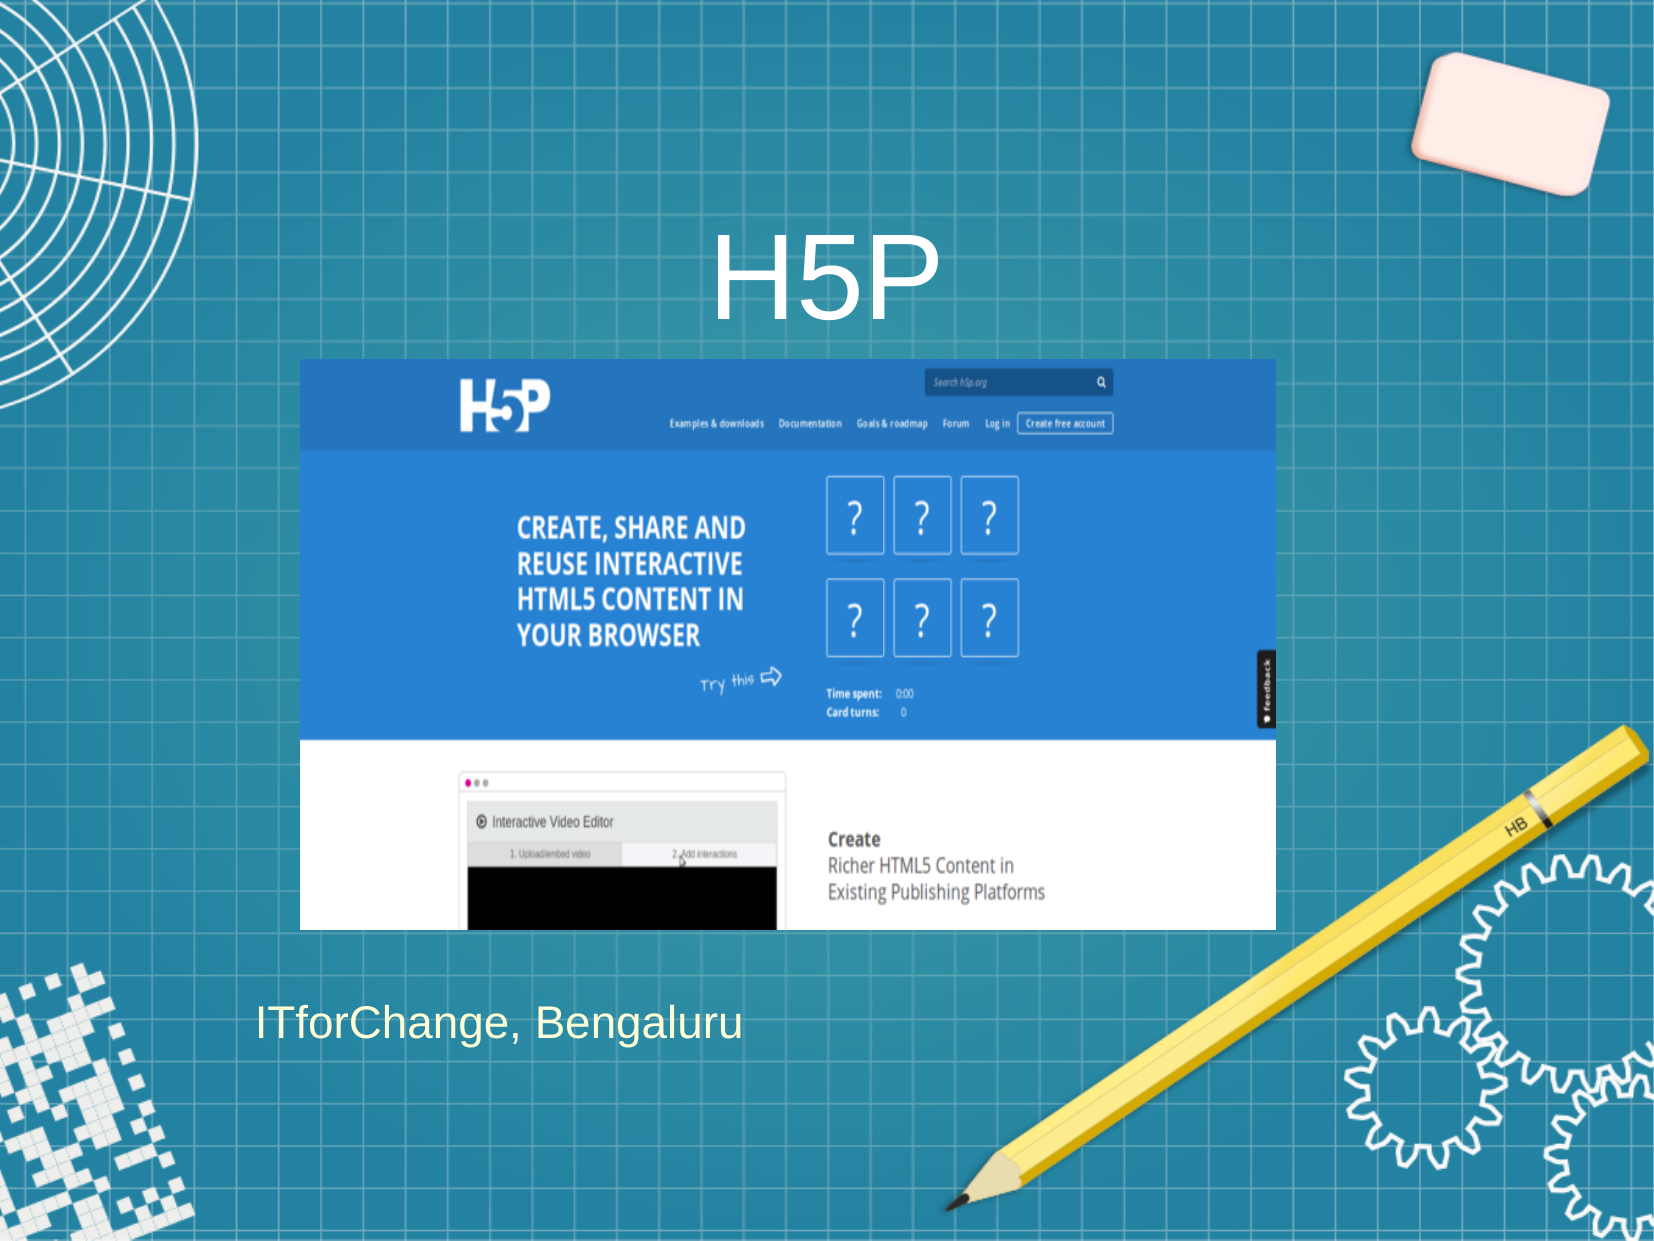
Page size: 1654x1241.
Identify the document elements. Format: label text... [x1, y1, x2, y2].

text_box ITforChange, Bengaluru [240, 990, 766, 1057]
picture [0, 0, 1654, 1241]
title H5P [82, 135, 1571, 419]
